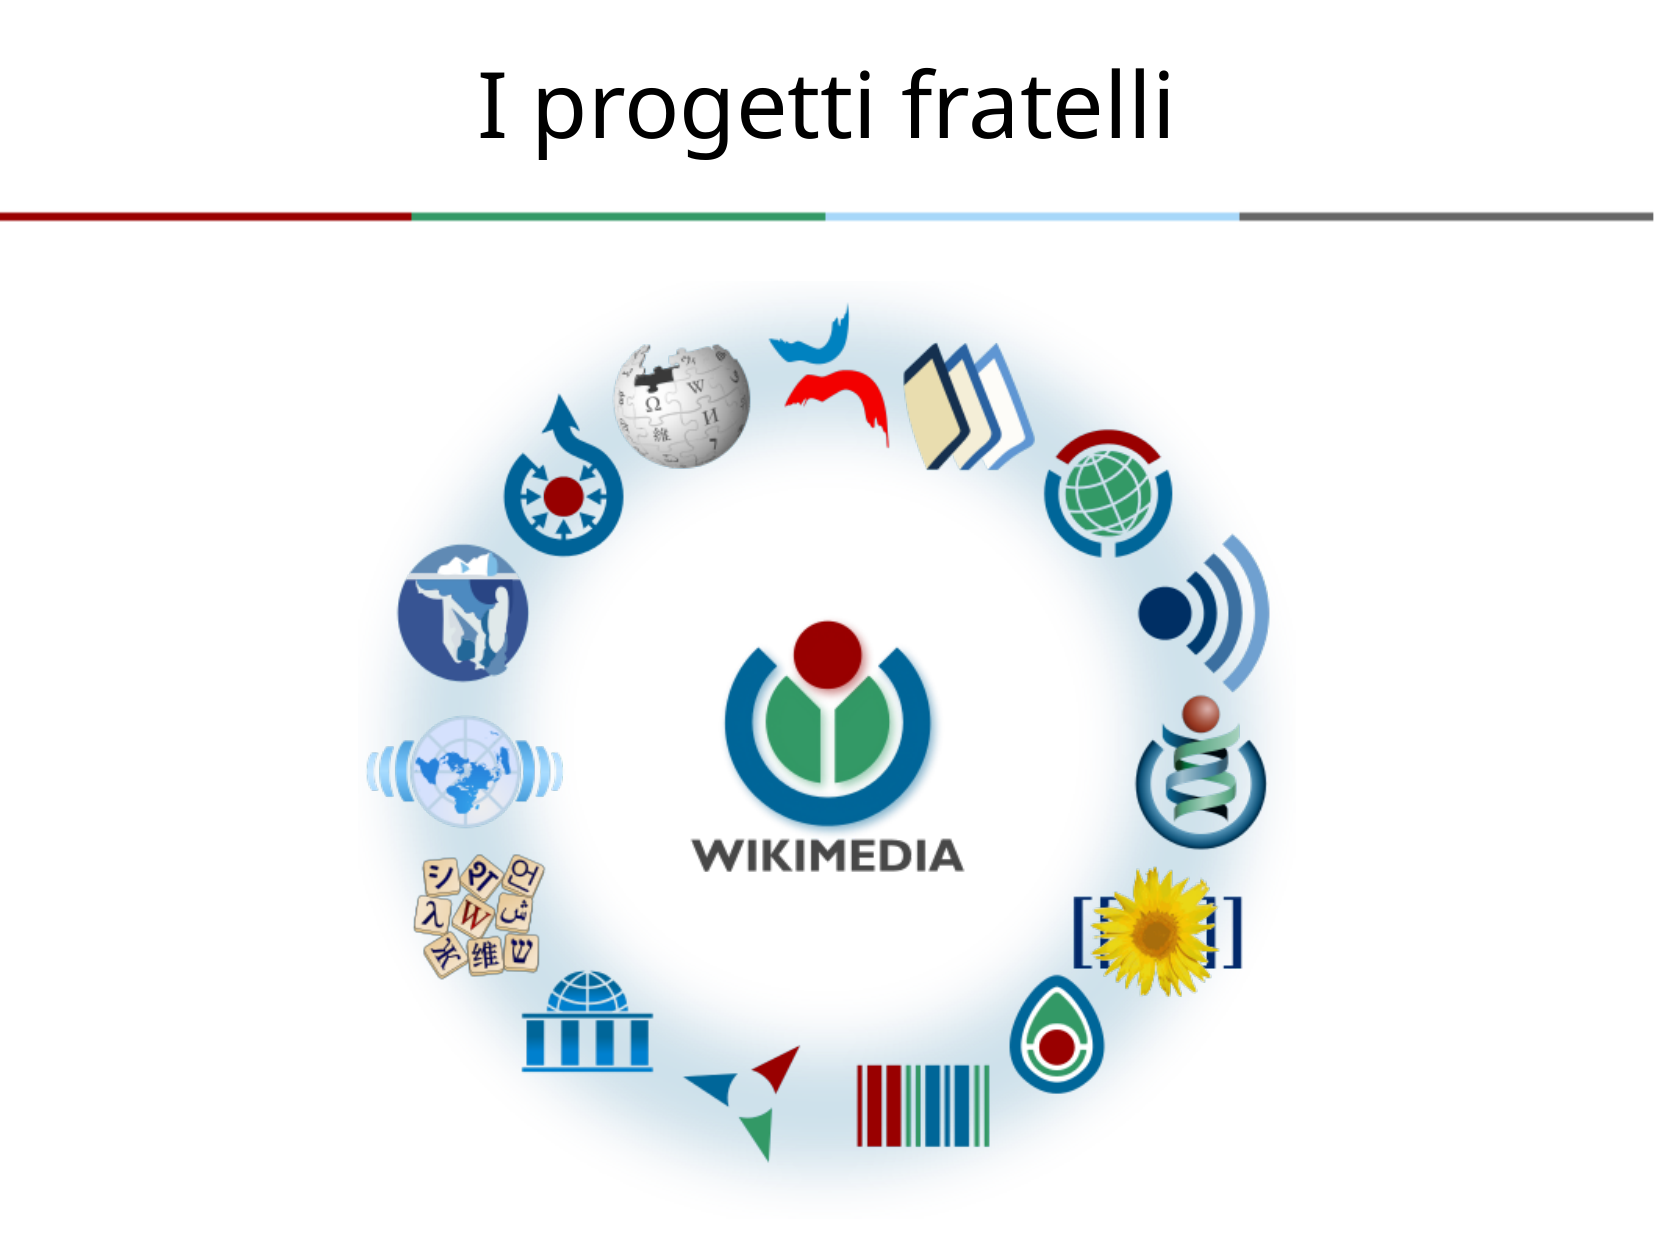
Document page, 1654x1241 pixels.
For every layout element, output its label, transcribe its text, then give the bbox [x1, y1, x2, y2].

title I progetti fratelli [82, 0, 1571, 200]
picture [0, 200, 1654, 235]
picture [358, 281, 1296, 1219]
